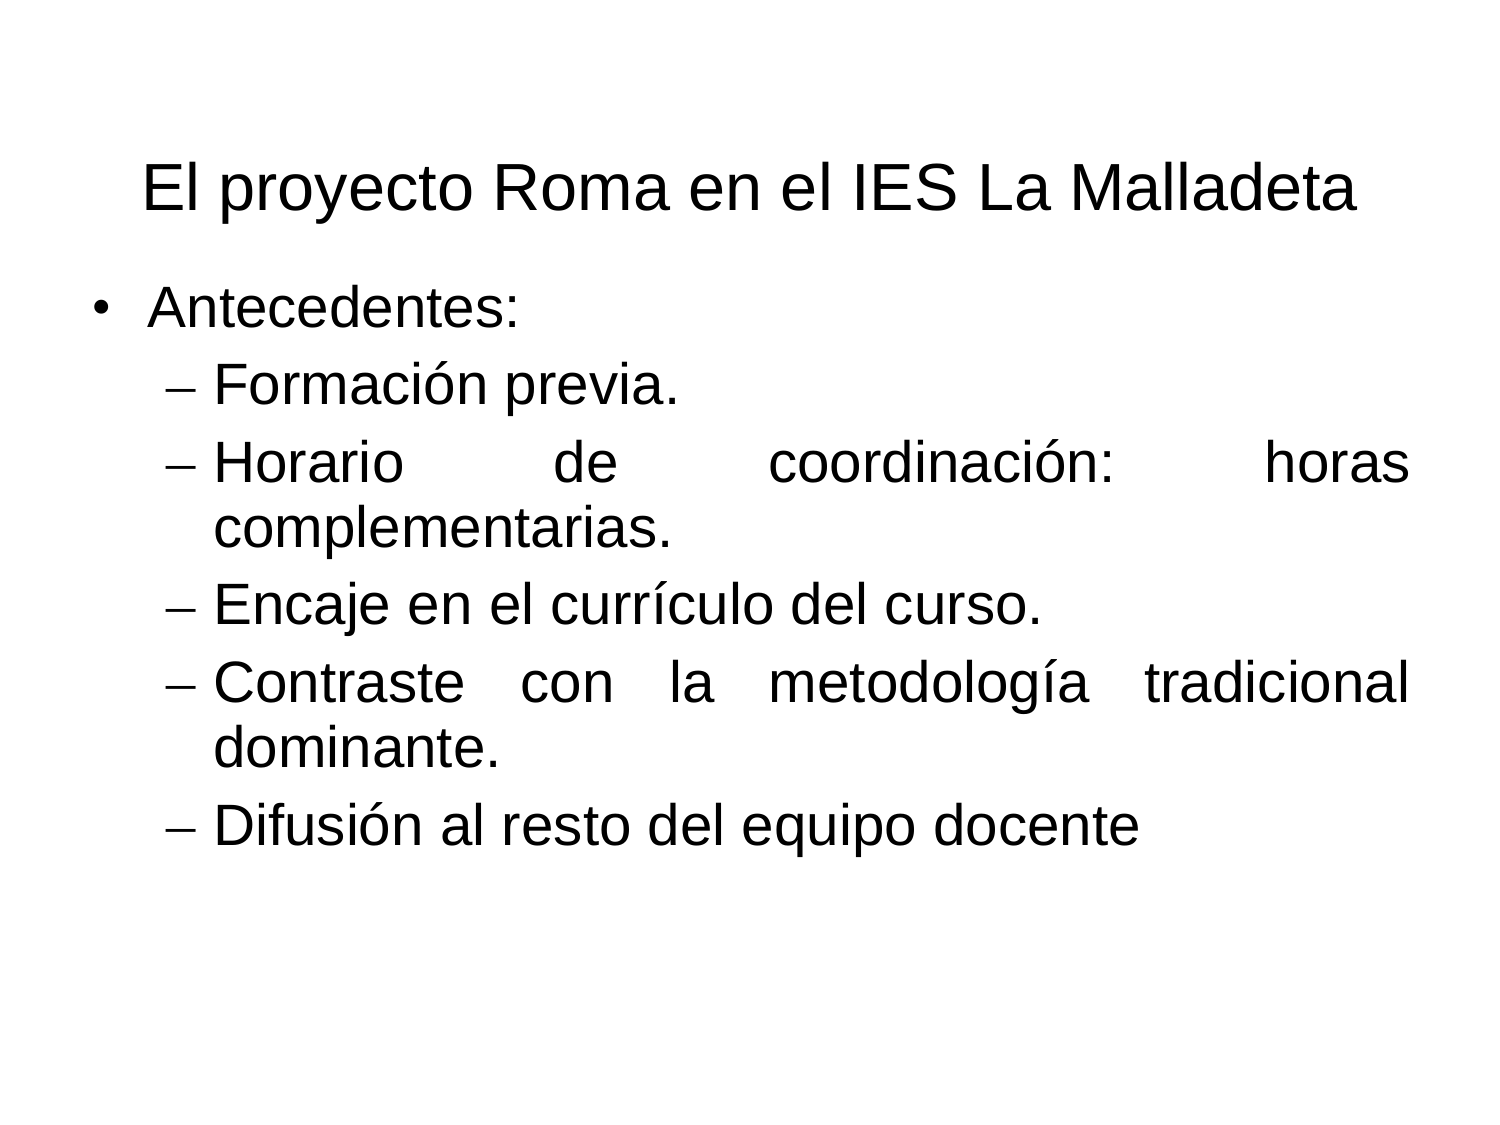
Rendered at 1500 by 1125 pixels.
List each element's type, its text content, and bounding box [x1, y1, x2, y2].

list Antecedentes: Formación previa. Horario de coordinación: horas complementarias. Encaje en el currículo del curso. Contraste con la metodología tradicional dominante. Difusión al resto del equipo docente [76, 267, 1427, 1010]
title El proyecto Roma en el IES La Malladeta [75, 75, 1426, 301]
